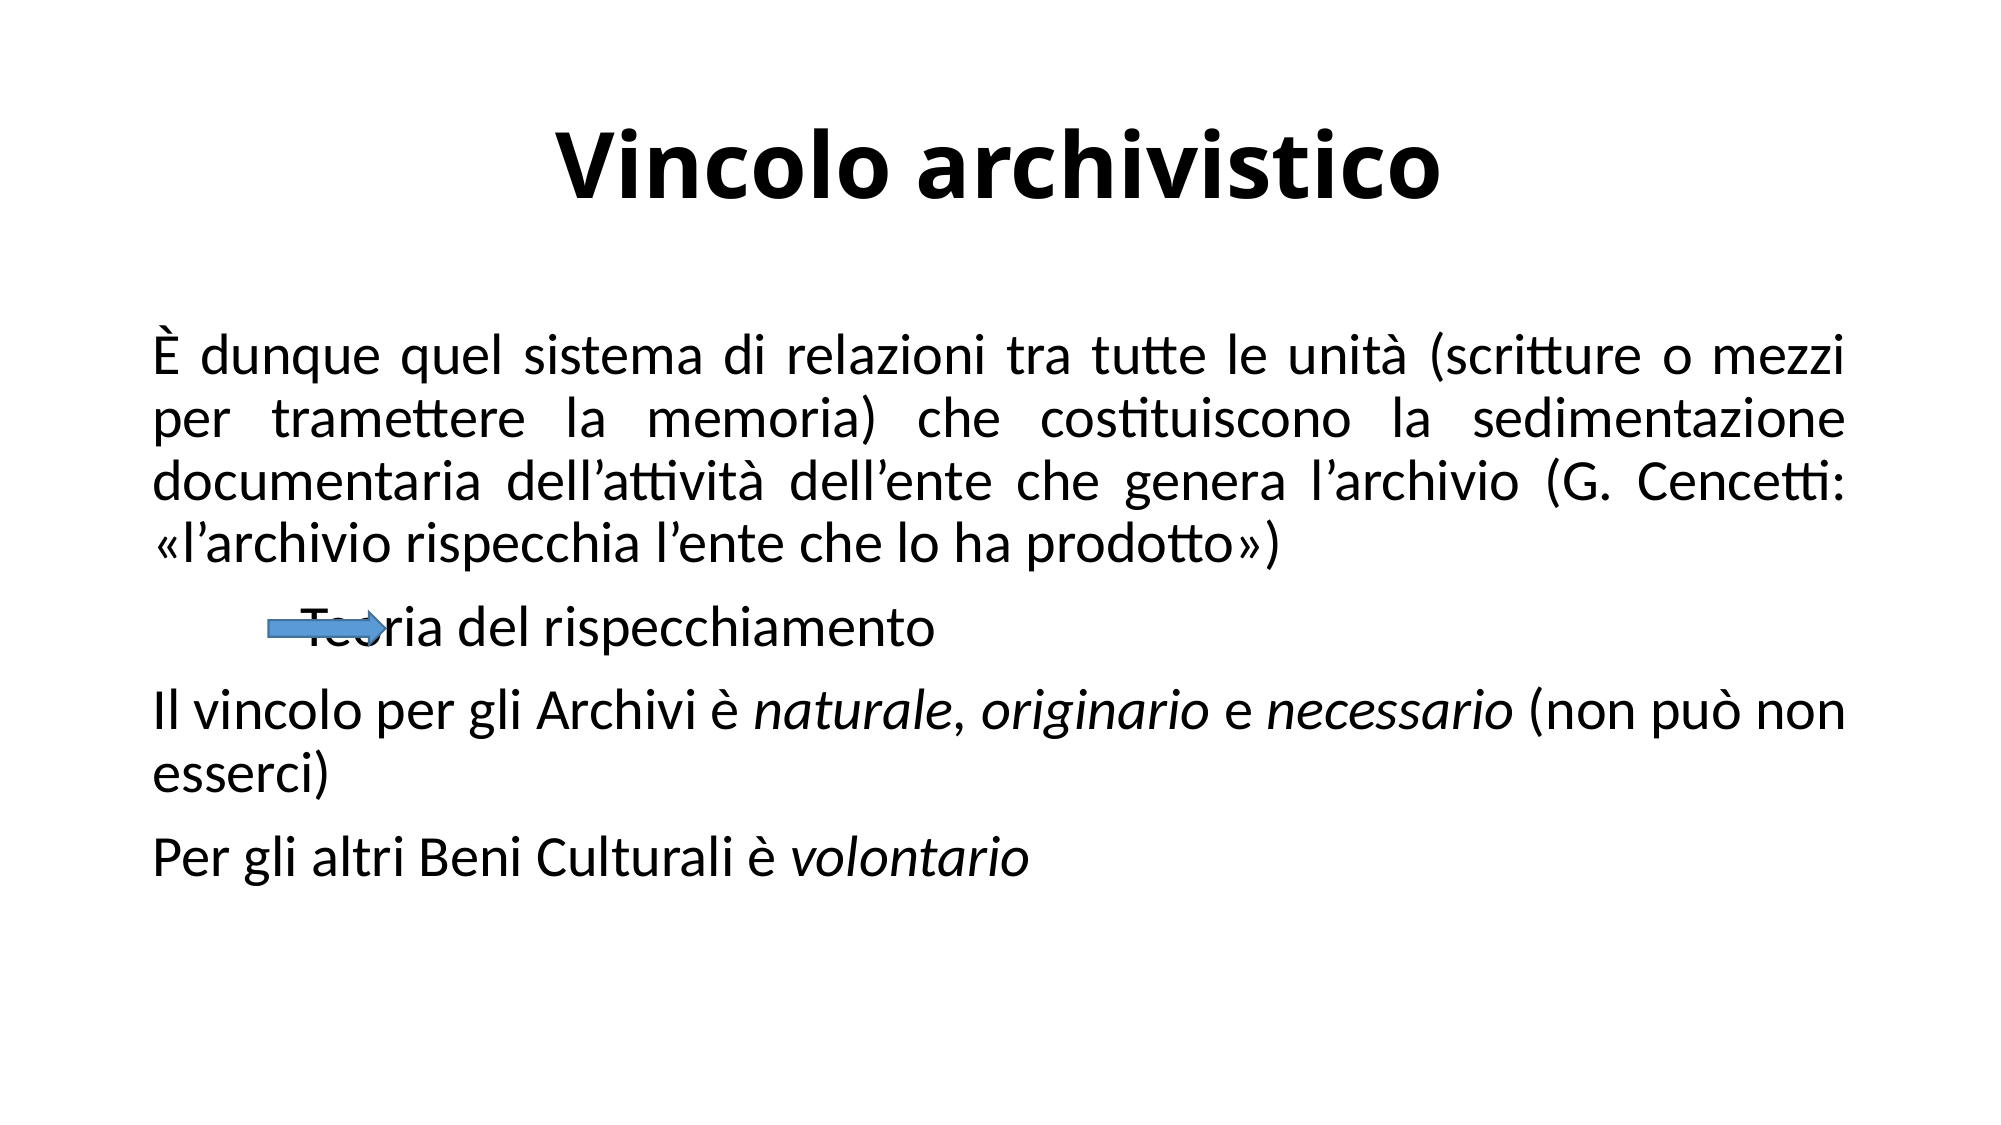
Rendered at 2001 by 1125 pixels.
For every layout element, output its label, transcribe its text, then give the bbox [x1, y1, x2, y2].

text_box [268, 611, 386, 646]
list È dunque quel sistema di relazioni tra tutte le unità (scritture o mezzi per tramettere la memoria) che costituiscono la sedimentazione documentaria dell’attività dell’ente che genera l’archivio (G. Cencetti: «l’archivio rispecchia l’ente che lo ha prodotto») Teoria del rispecchiamento Il vincolo per gli Archivi è naturale, originario e necessario (non può non esserci) Per gli altri Beni Culturali è volontario [137, 316, 1863, 1014]
title Vincolo archivistico [137, 59, 1863, 278]
